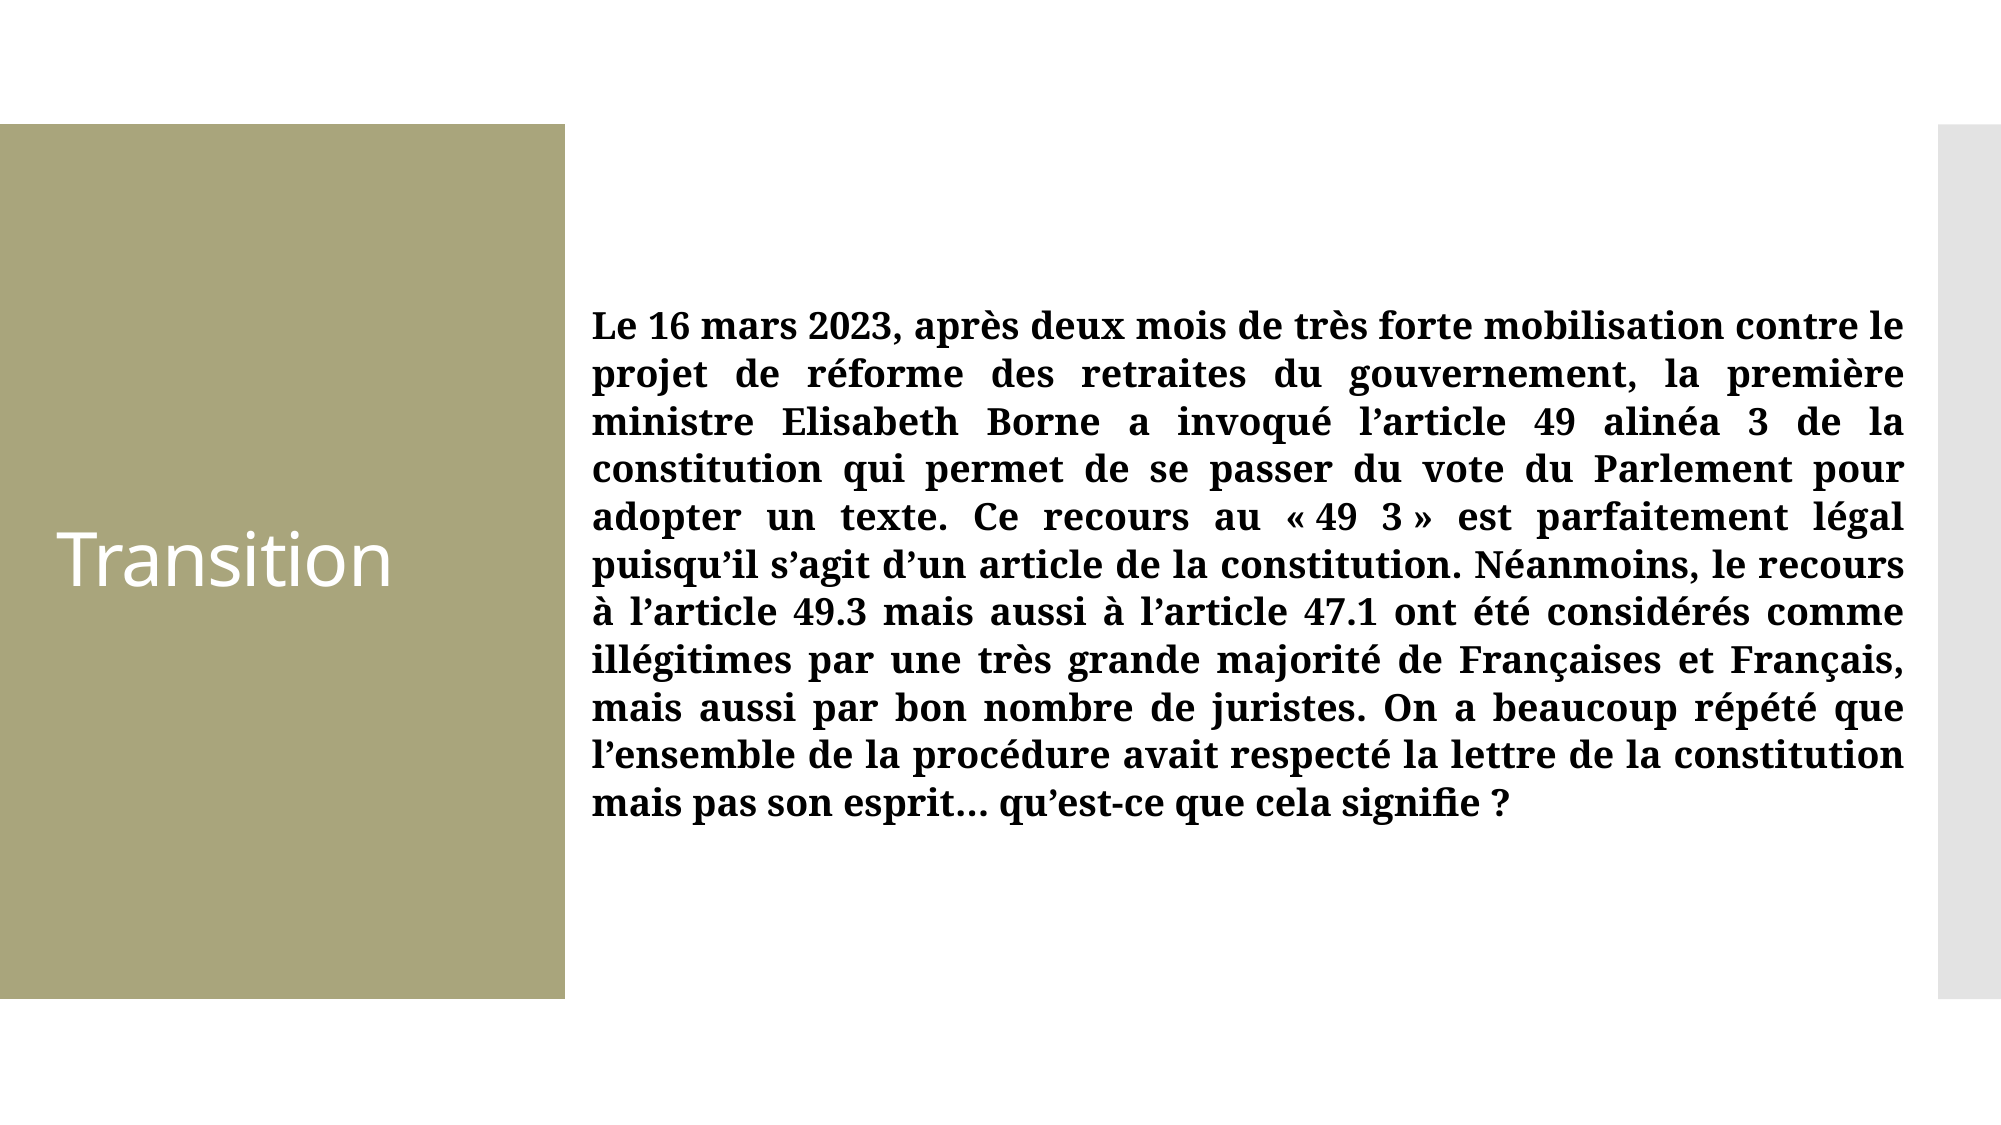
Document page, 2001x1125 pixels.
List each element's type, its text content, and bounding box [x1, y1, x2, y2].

list Le 16 mars 2023, après deux mois de très forte mobilisation contre le projet de réforme des retraites du gouvernement, la première ministre Elisabeth Borne a invoqué l’article 49 alinéa 3 de la constitution qui permet de se passer du vote du Parlement pour adopter un texte. Ce recours au « 49 3 » est parfaitement légal puisqu’il s’agit d’un article de la constitution. Néanmoins, le recours à l’article 49.3 mais aussi à l’article 47.1 ont été considérés comme illégitimes par une très grande majorité de Françaises et Français, mais aussi par bon nombre de juristes. On a beaucoup répété que l’ensemble de la procédure avait respecté la lettre de la constitution mais pas son esprit… qu’est-ce que cela signifie ? [576, 141, 1923, 982]
title Transition [41, 184, 526, 940]
